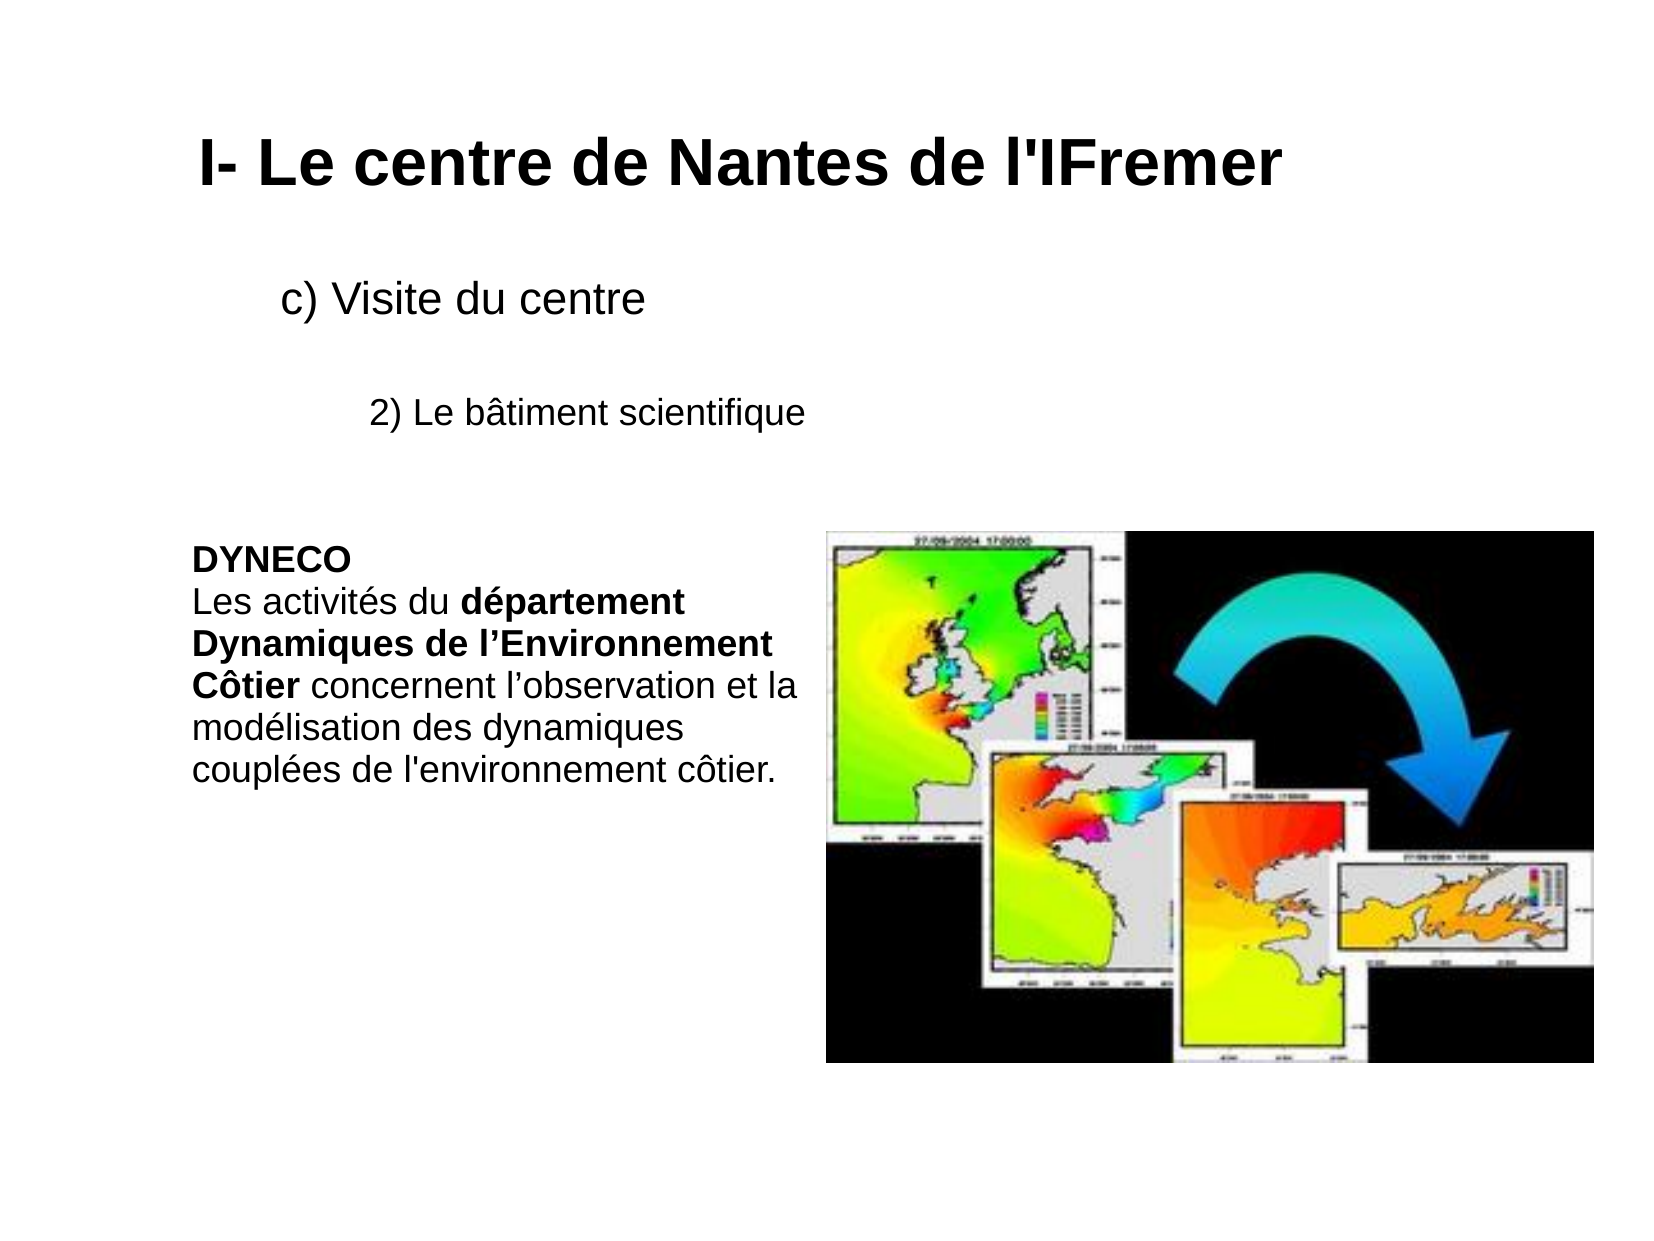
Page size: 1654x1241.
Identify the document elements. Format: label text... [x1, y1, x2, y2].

text_box 2) Le bâtiment scientifique [354, 383, 1034, 441]
picture [826, 531, 1594, 1063]
text_box DYNECO Les activités du département Dynamiques de l’Environnement Côtier concernent l’observation et la modélisation des dynamiques couplées de l'environnement côtier. [177, 531, 826, 804]
text_box c) Visite du centre [265, 265, 975, 332]
text_box I- Le centre de Nantes de l'IFremer [183, 117, 1300, 207]
